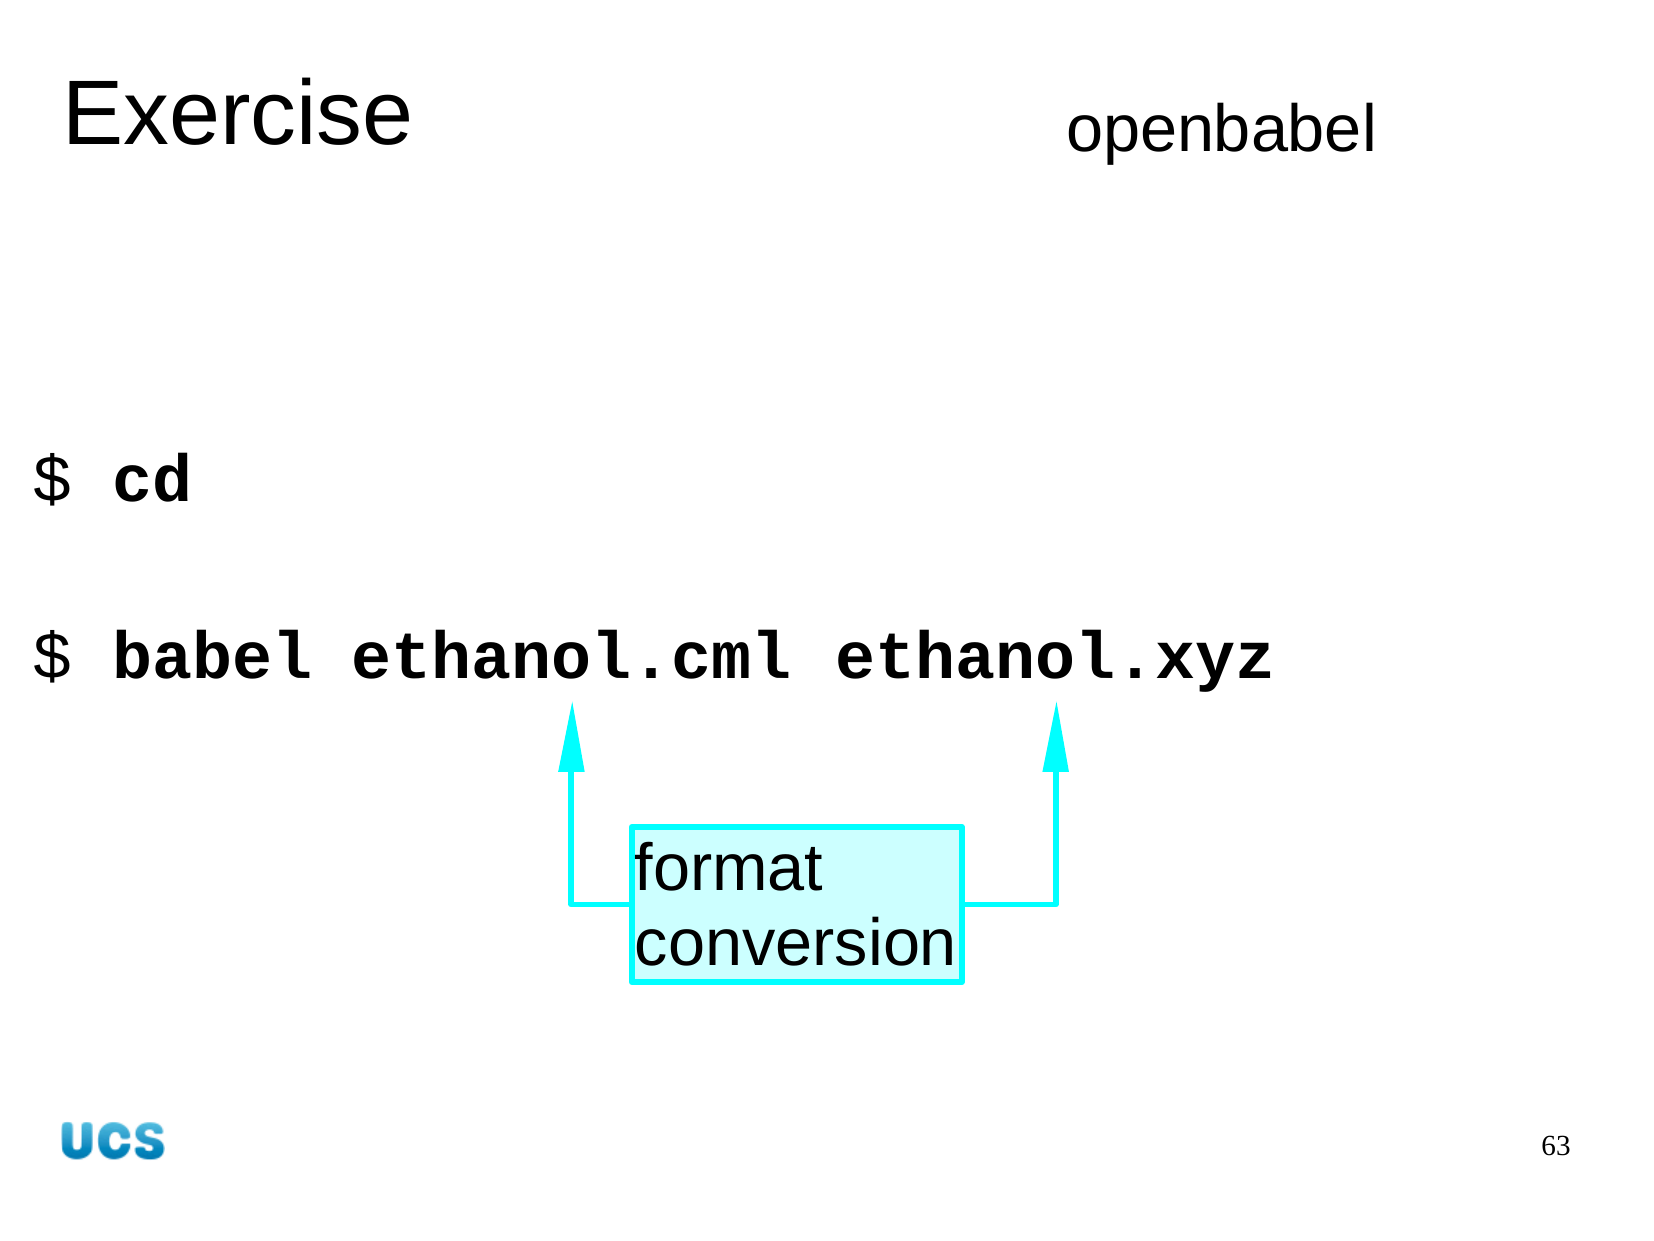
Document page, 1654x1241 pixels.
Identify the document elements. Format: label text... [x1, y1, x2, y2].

text_box ethanol.xyz [832, 620, 1279, 702]
text_box format conversion [631, 826, 962, 983]
picture [61, 1121, 165, 1161]
text_box openbabel [1062, 88, 1382, 170]
text_box ethanol.cml [348, 620, 795, 702]
text_box $ cd [29, 442, 196, 525]
text_box Exercise [59, 59, 418, 168]
text_box $ babel [29, 620, 316, 702]
